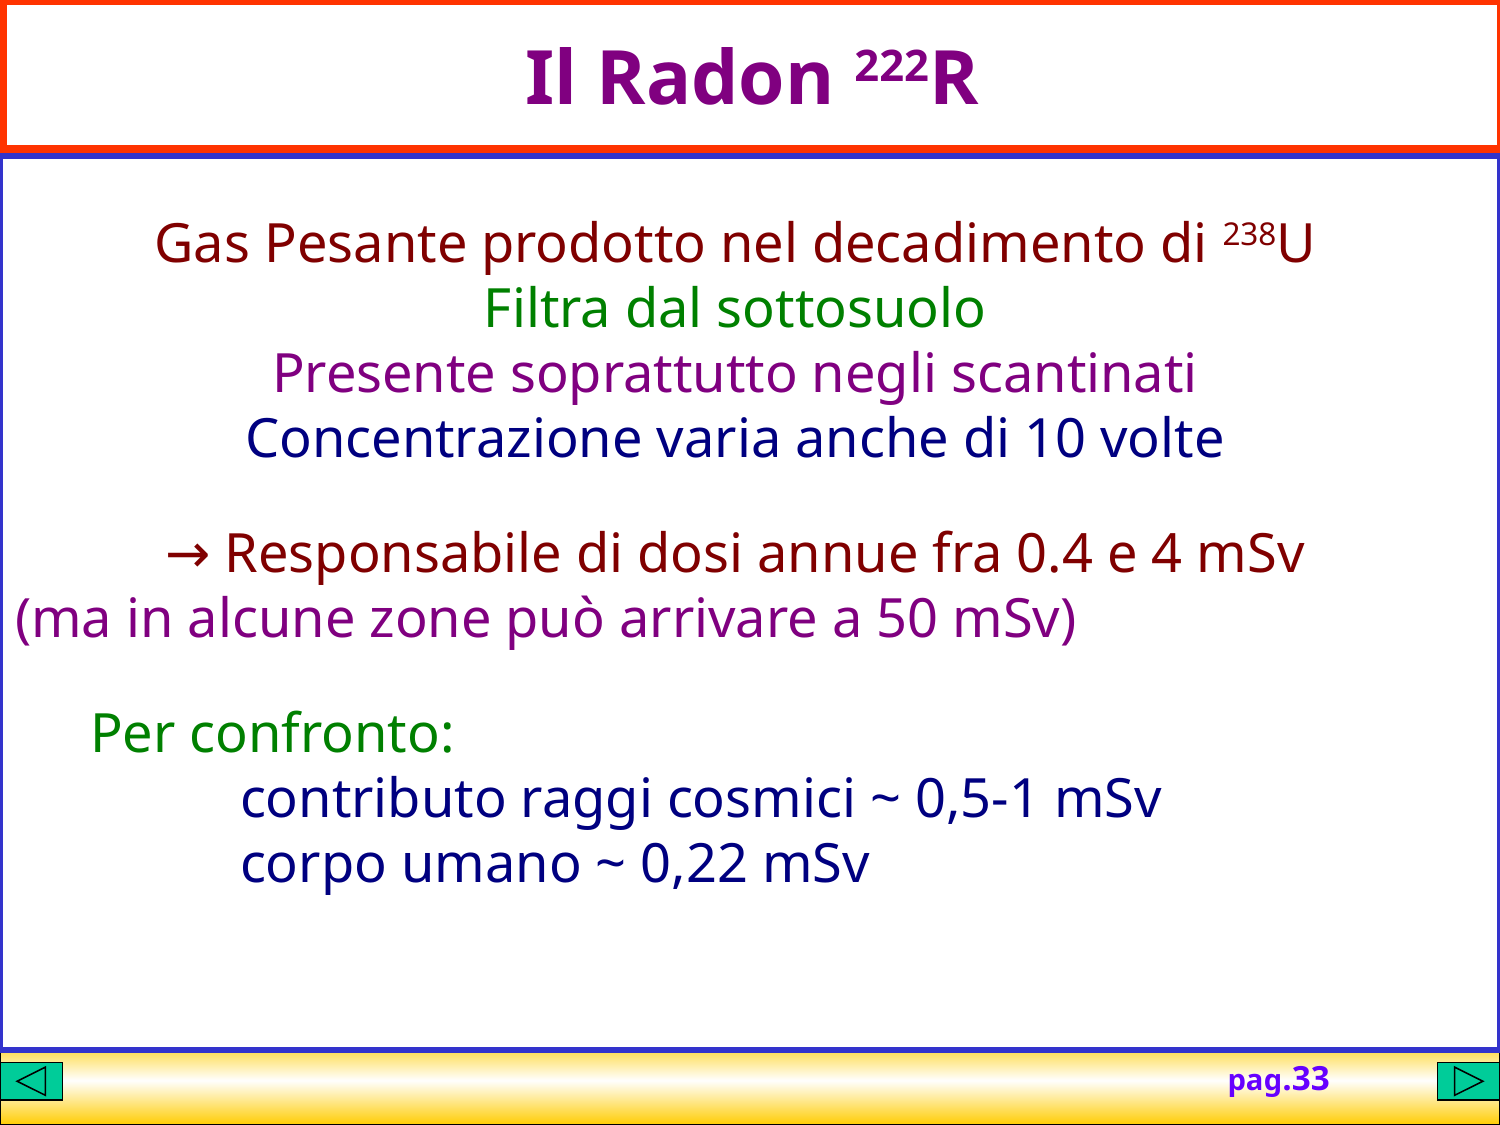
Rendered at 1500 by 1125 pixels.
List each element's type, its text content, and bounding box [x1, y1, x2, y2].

text_box Gas Pesante prodotto nel decadimento di 238U Filtra dal sottosuolo Presente soprattutto negli scantinati Concentrazione varia anche di 10 volte → Responsabile di dosi annue fra 0.4 e 4 mSv (ma in alcune zone può arrivare a 50 mSv) Per confronto: contributo raggi cosmici ~ 0,5-1 mSv corpo umano ~ 0,22 mSv [0, 155, 1500, 1051]
title Il Radon 222R [2, 0, 1500, 150]
